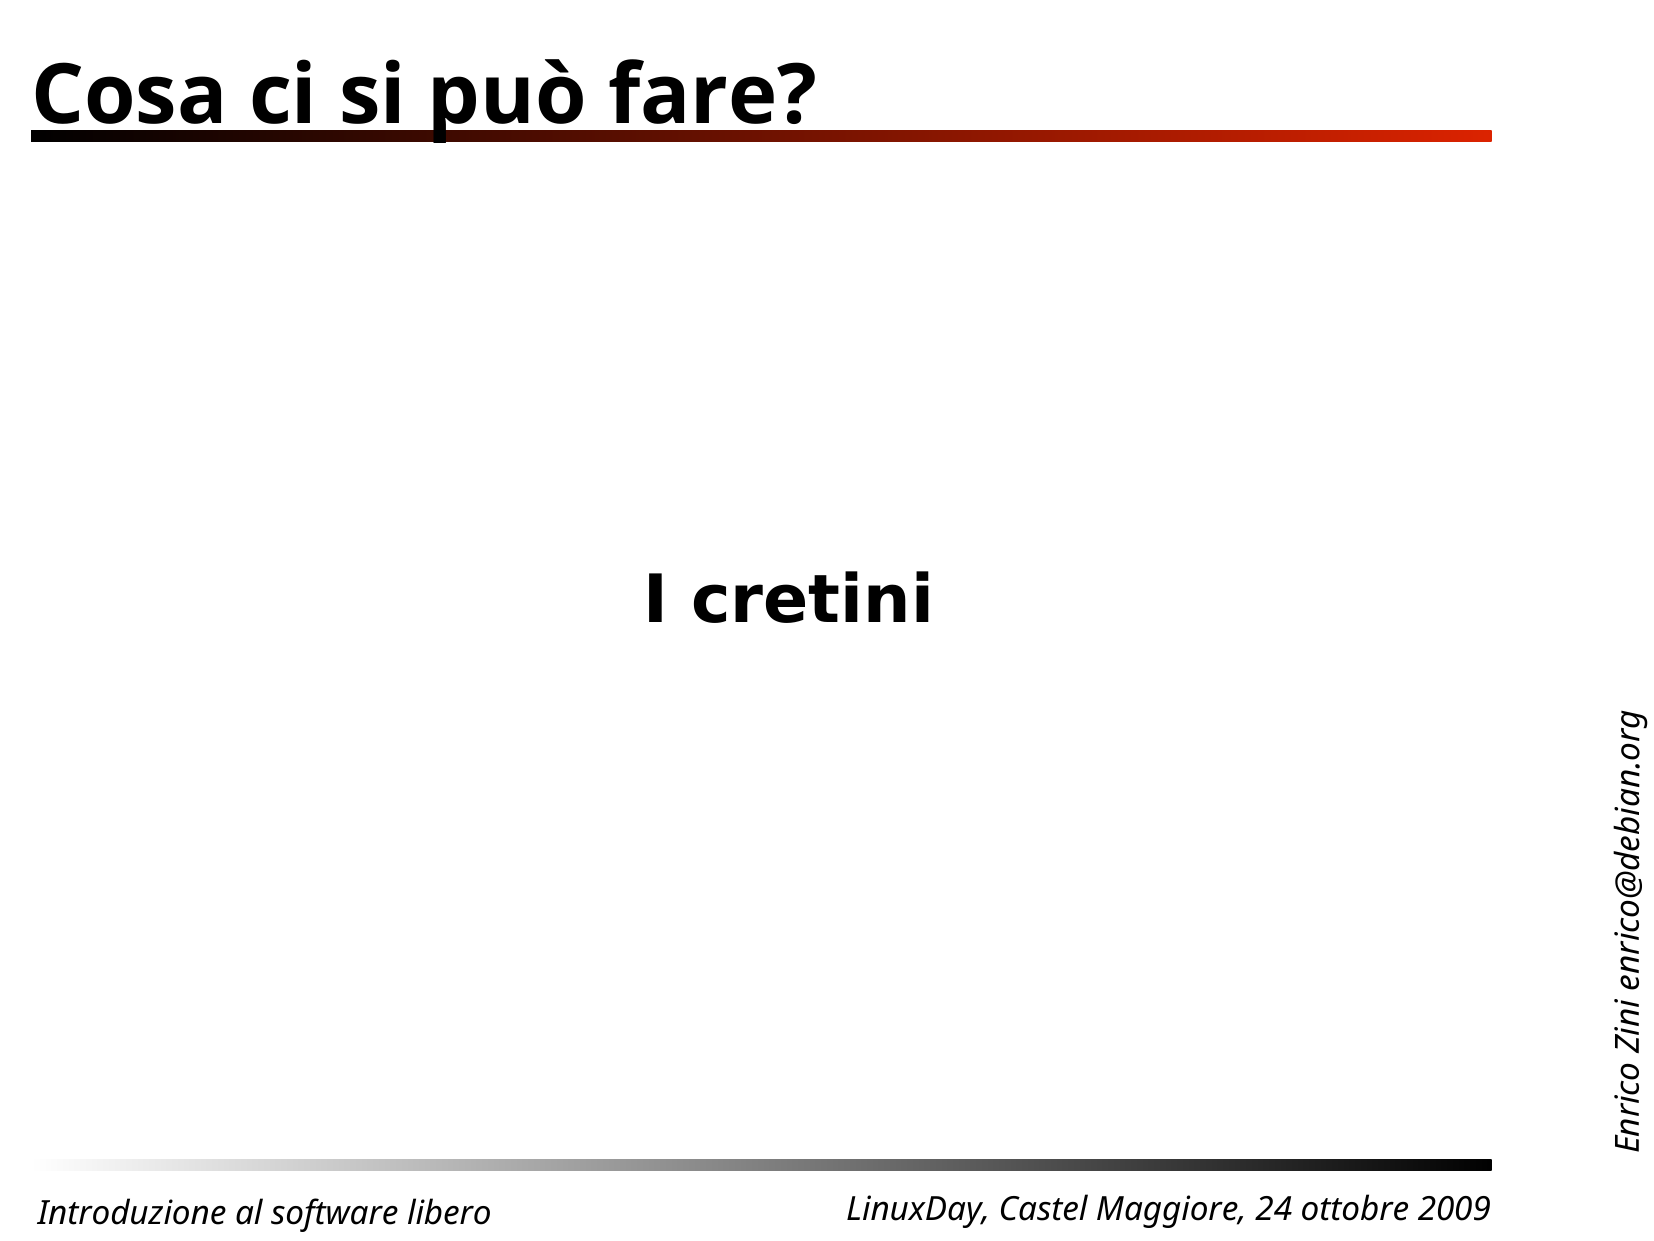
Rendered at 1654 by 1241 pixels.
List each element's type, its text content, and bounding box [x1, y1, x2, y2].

text_box I cretini [643, 560, 939, 639]
text_box Cosa ci si può fare? [31, 34, 1438, 168]
